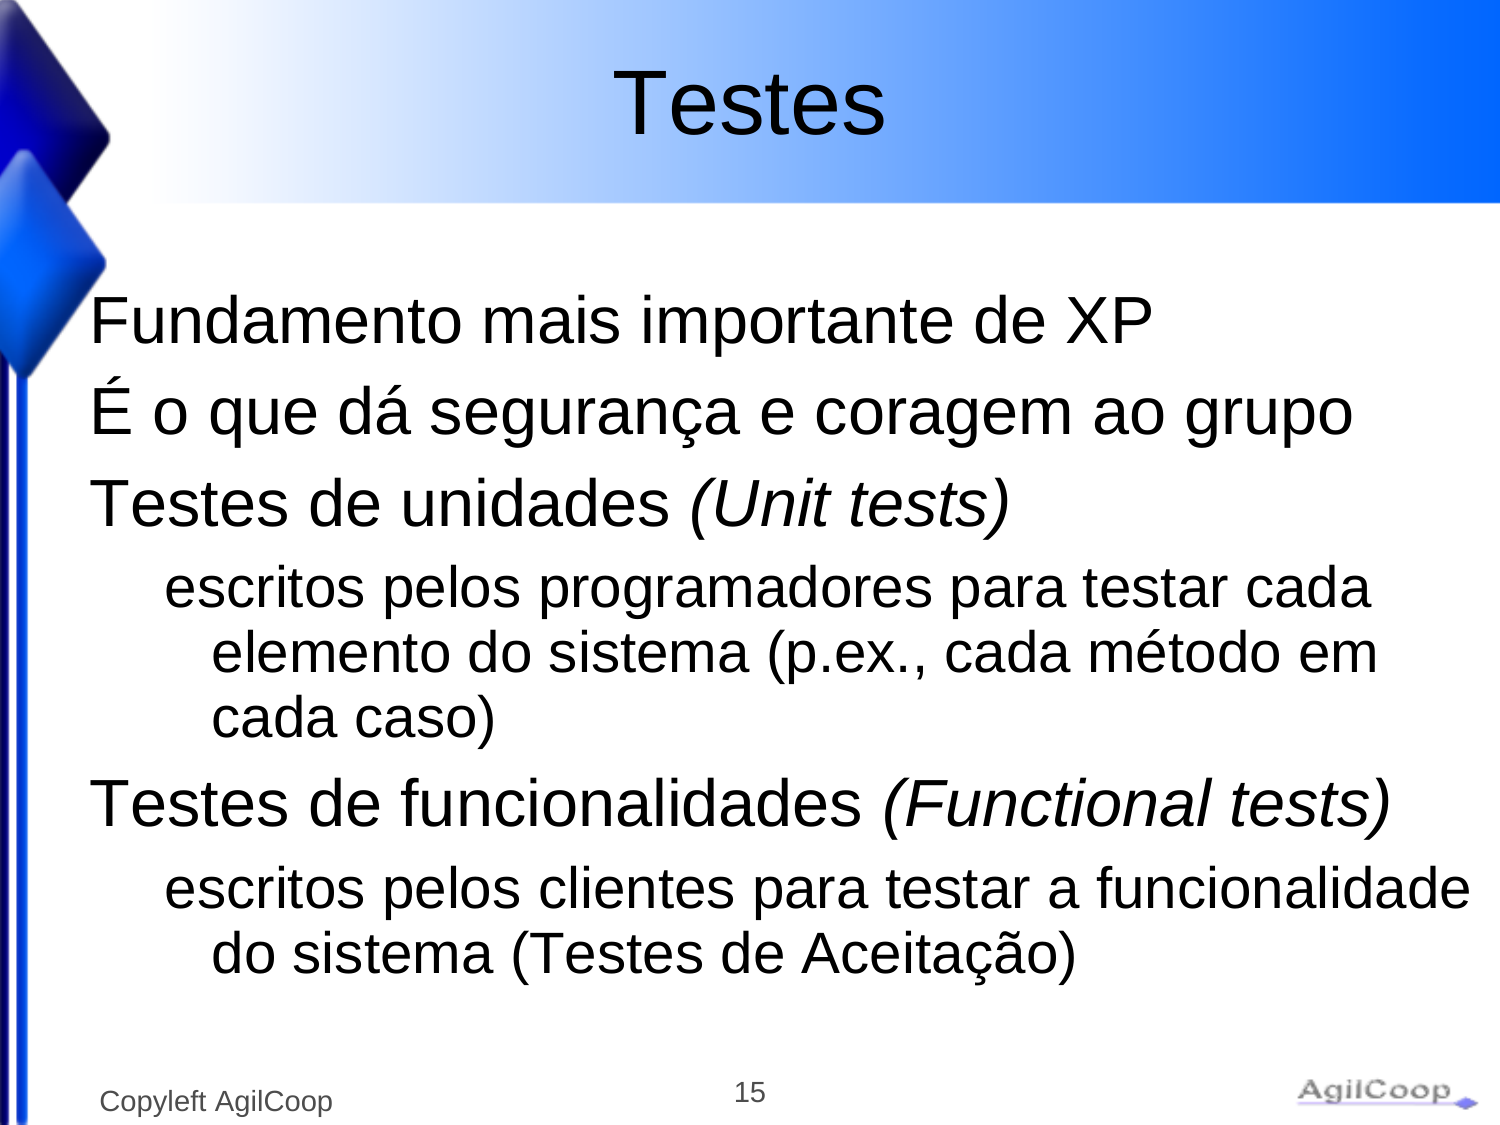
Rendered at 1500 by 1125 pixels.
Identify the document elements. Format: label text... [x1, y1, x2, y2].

title Testes [75, 8, 1426, 197]
picture [0, 0, 1500, 1125]
list Fundamento mais importante de XP É o que dá segurança e coragem ao grupo Testes de unidades (Unit tests) escritos pelos programadores para testar cada elemento do sistema (p.ex., cada método em cada caso) Testes de funcionalidades (Functional tests) escritos pelos clientes para testar a funcionalidade do sistema (Testes de Aceitação) [75, 274, 1500, 1051]
